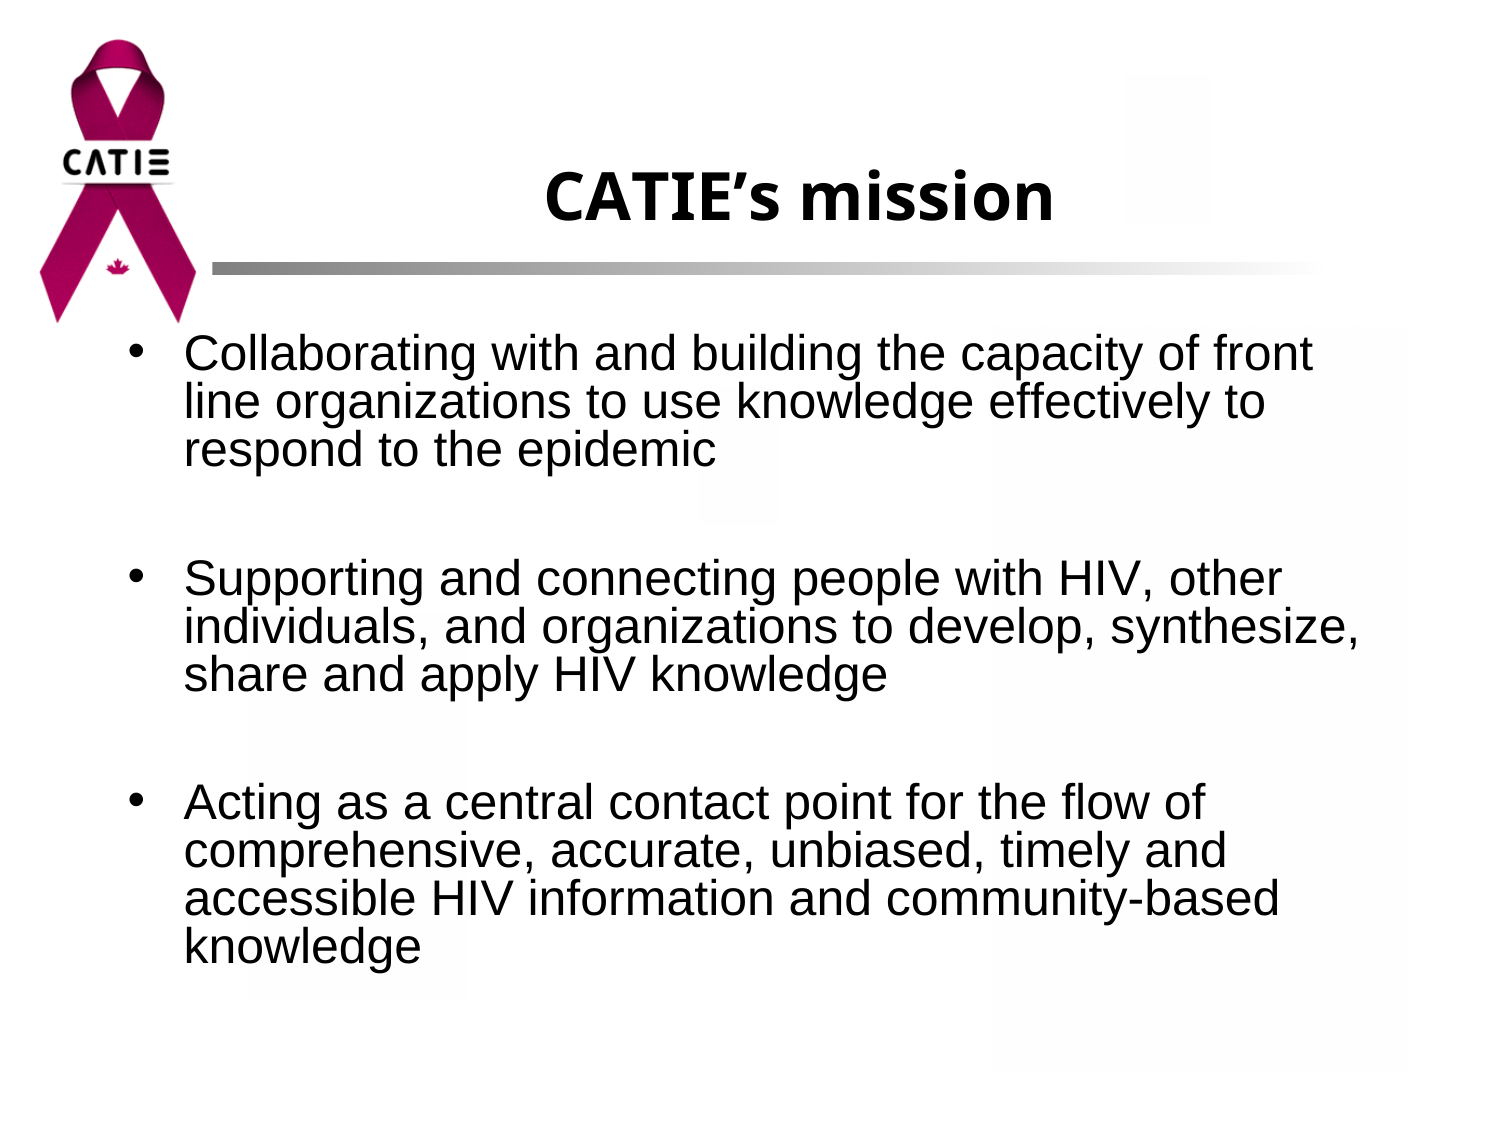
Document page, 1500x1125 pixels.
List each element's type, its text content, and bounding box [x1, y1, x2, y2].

picture [37, 37, 198, 325]
list Collaborating with and building the capacity of front line organizations to use knowledge effectively to respond to the epidemic Supporting and connecting people with HIV, other individuals, and organizations to develop, synthesize, share and apply HIV knowledge Acting as a central contact point for the flow of comprehensive, accurate, unbiased, timely and accessible HIV information and community-based knowledge [112, 324, 1388, 1042]
title CATIE’s mission [212, 99, 1388, 288]
